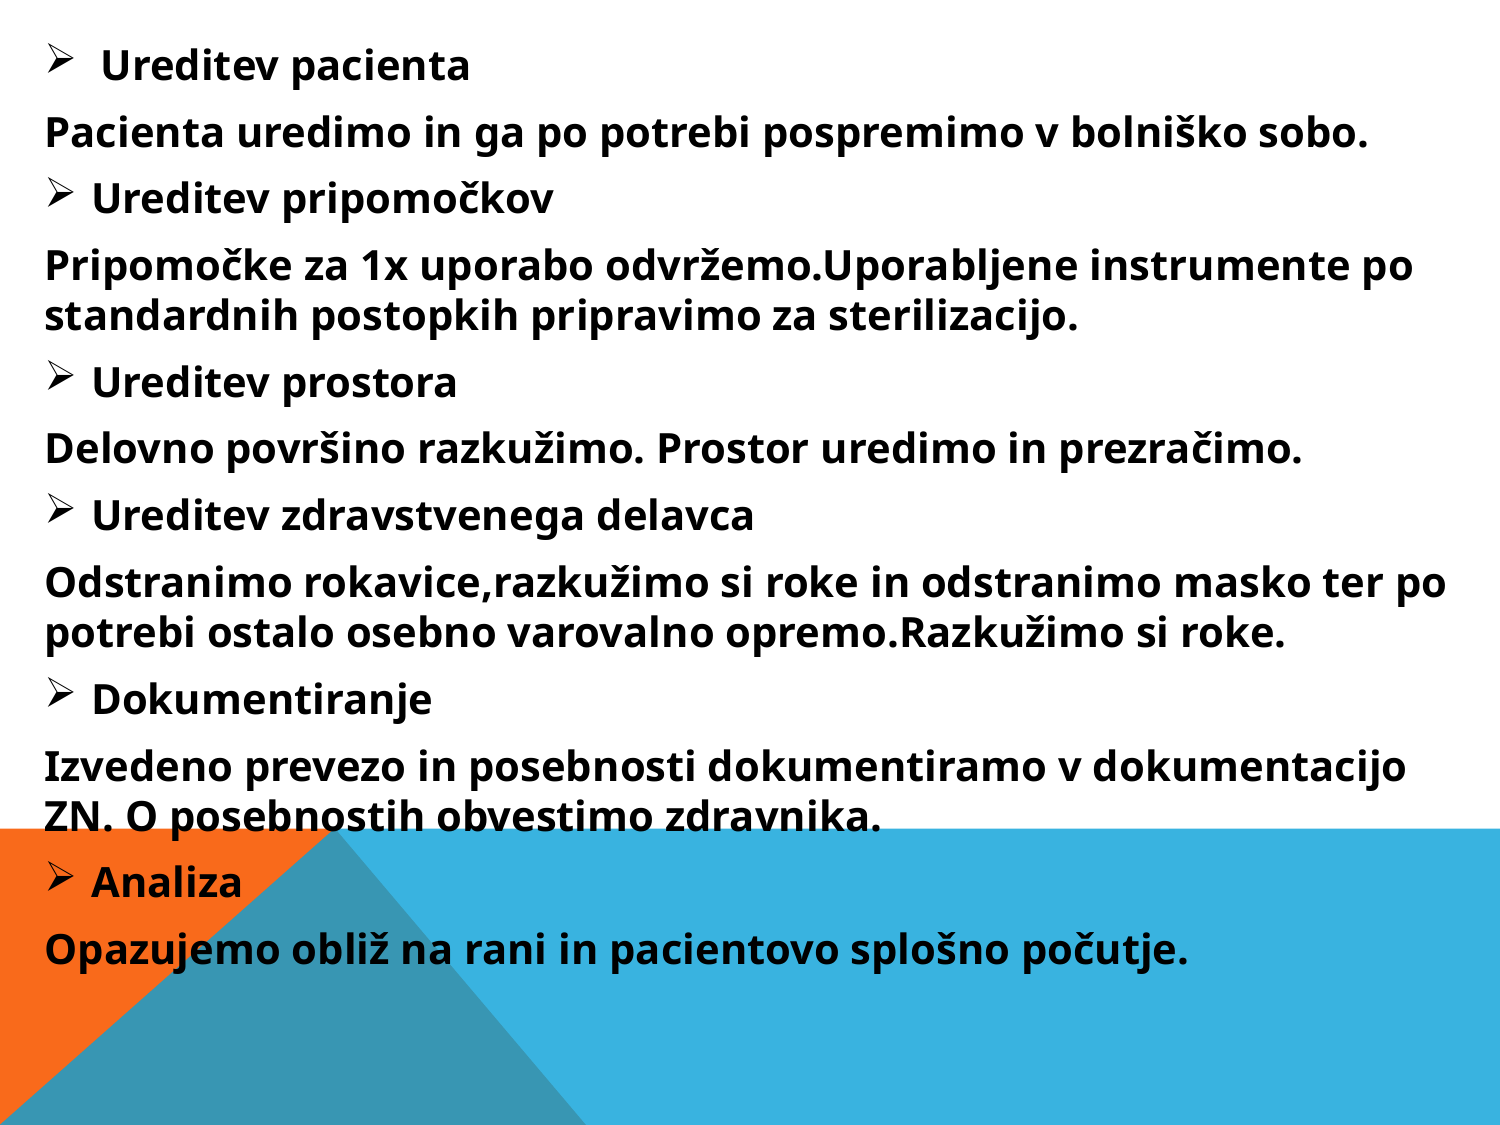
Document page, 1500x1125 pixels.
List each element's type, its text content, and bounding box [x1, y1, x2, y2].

list Ureditev pacienta Pacienta uredimo in ga po potrebi pospremimo v bolniško sobo. Ureditev pripomočkov Pripomočke za 1x uporabo odvržemo.Uporabljene instrumente po standardnih postopkih pripravimo za sterilizacijo. Ureditev prostora Delovno površino razkužimo. Prostor uredimo in prezračimo. Ureditev zdravstvenega delavca Odstranimo rokavice,razkužimo si roke in odstranimo masko ter po potrebi ostalo osebno varovalno opremo.Razkužimo si roke. Dokumentiranje Izvedeno prevezo in posebnosti dokumentiramo v dokumentacijo ZN. O posebnostih obvestimo zdravnika. Analiza Opazujemo obliž na rani in pacientovo splošno počutje. [29, 31, 1471, 1071]
